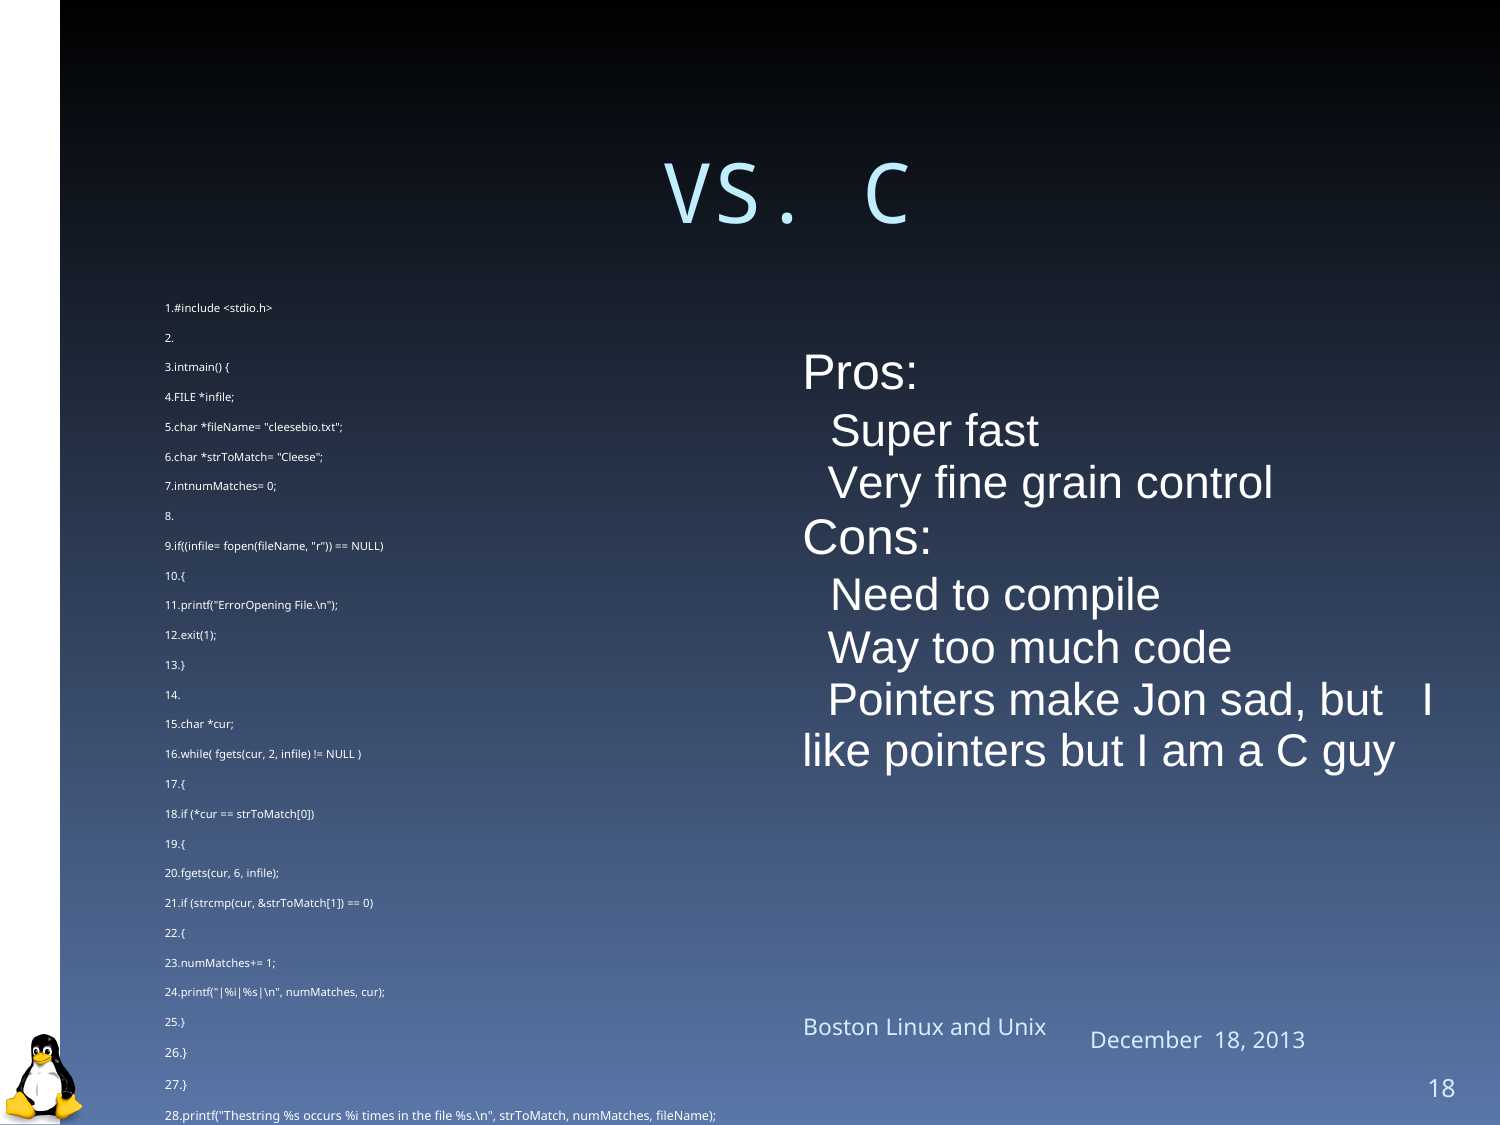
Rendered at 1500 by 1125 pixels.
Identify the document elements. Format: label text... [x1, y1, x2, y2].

picture [0, 1034, 82, 1125]
title VS. C [149, 91, 1425, 292]
list 1.#include <stdio.h> 2. 3.intmain() { 4.FILE *infile; 5.char *fileName= "cleesebio.txt"; 6.char *strToMatch= "Cleese"; 7.intnumMatches= 0; 8. 9.if((infile= fopen(fileName, "r")) == NULL) 10.{ 11.printf("ErrorOpening File.\n"); 12.exit(1); 13.} 14. 15.char *cur; 16.while( fgets(cur, 2, infile) != NULL ) 17.{ 18.if (*cur == strToMatch[0]) 19.{ 20.fgets(cur, 6, infile); 21.if (strcmp(cur, &strToMatch[1]) == 0) 22.{ 23.numMatches+= 1; 24.printf("|%i|%s|\n", numMatches, cur); 25.} 26.} 27.} 28.printf("Thestring %s occurs %i times in the file %s.\n", strToMatch, numMatches, fileName); 29.fclose(infile); 30.} [149, 292, 1425, 1125]
text_box Pros: Super fast Very fine grain control Cons: Need to compile Way too much code Pointers make Jon sad, but I like pointers but I am a C guy [787, 337, 1463, 785]
